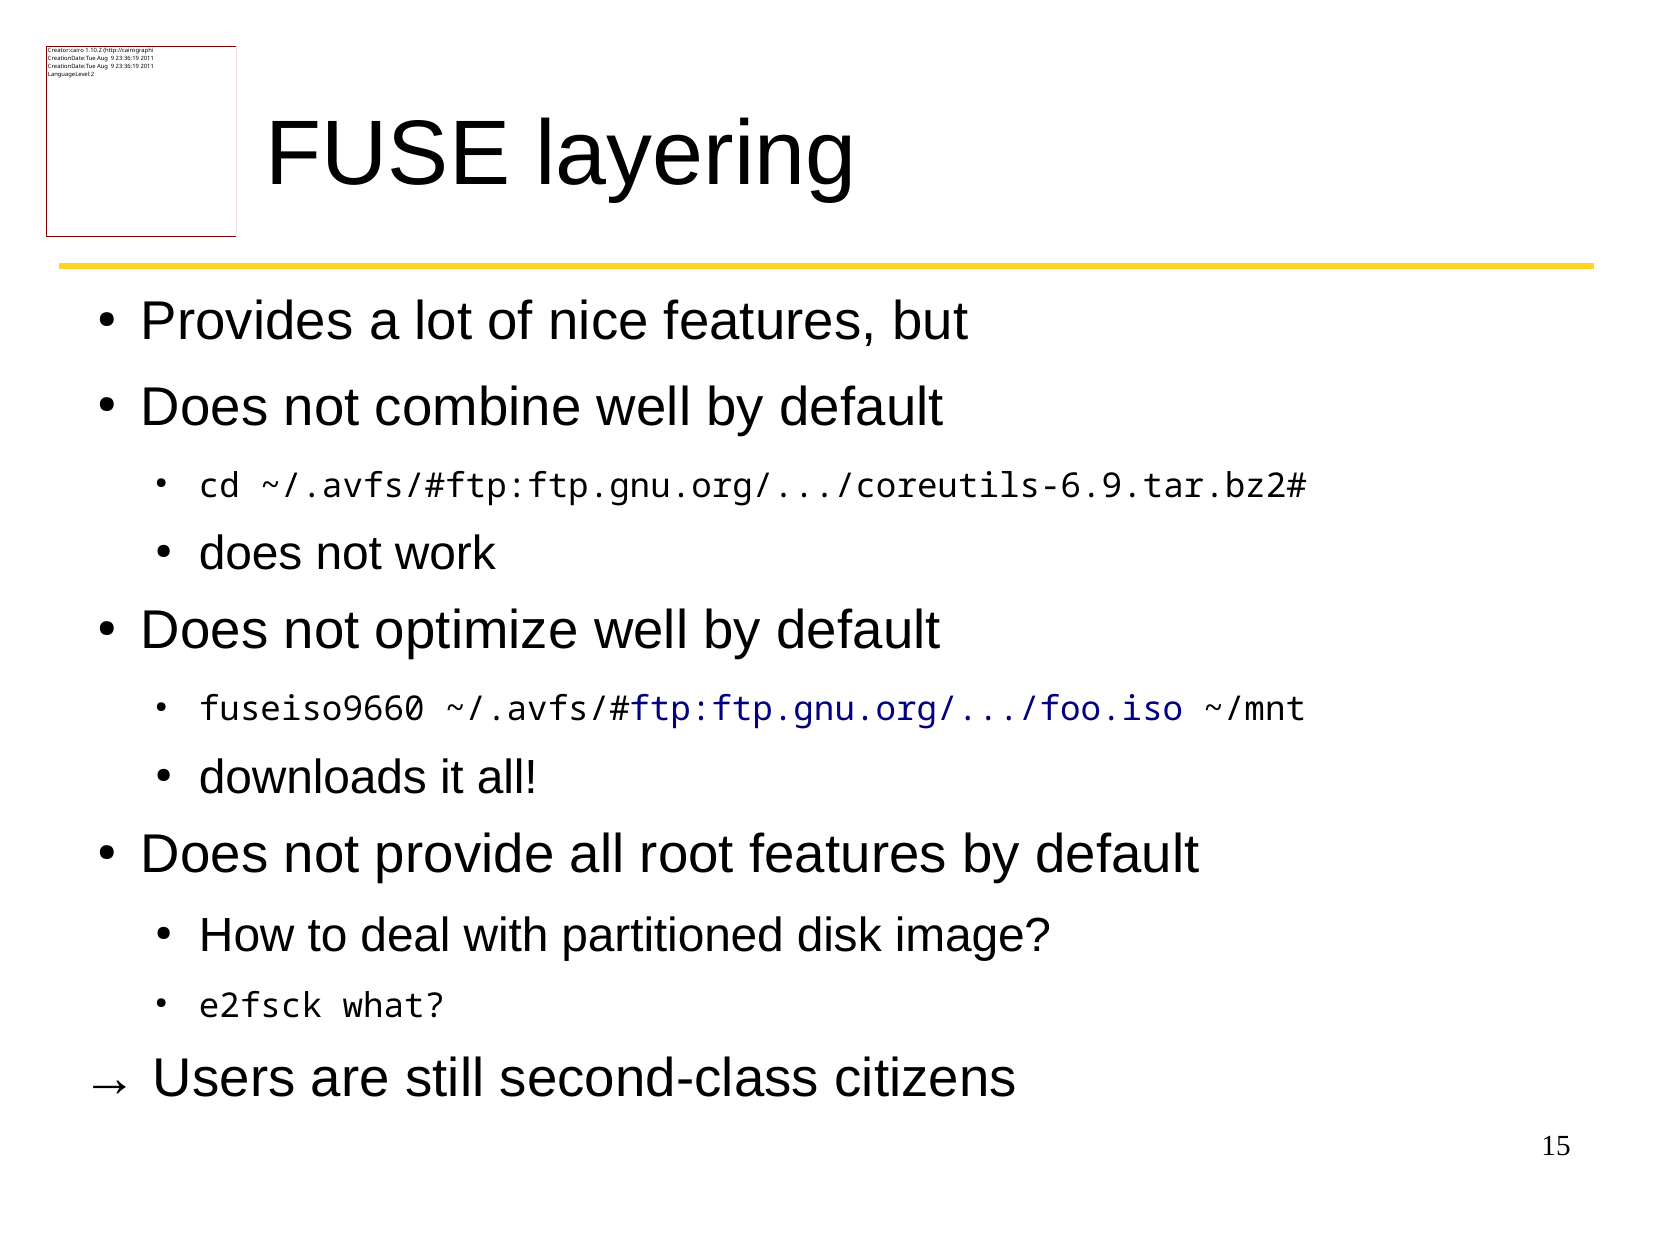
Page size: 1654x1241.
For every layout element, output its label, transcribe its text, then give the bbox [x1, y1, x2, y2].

title FUSE layering [265, 49, 1571, 257]
list Provides a lot of nice features, but Does not combine well by default cd ~/.avfs/#ftp:ftp.gnu.org/.../coreutils-6.9.tar.bz2# does not work Does not optimize well by default fuseiso9660 ~/.avfs/#ftp:ftp.gnu.org/.../foo.iso ~/mnt downloads it all! Does not provide all root features by default How to deal with partitioned disk image? e2fsck what? → Users are still second-class citizens [82, 290, 1571, 1109]
